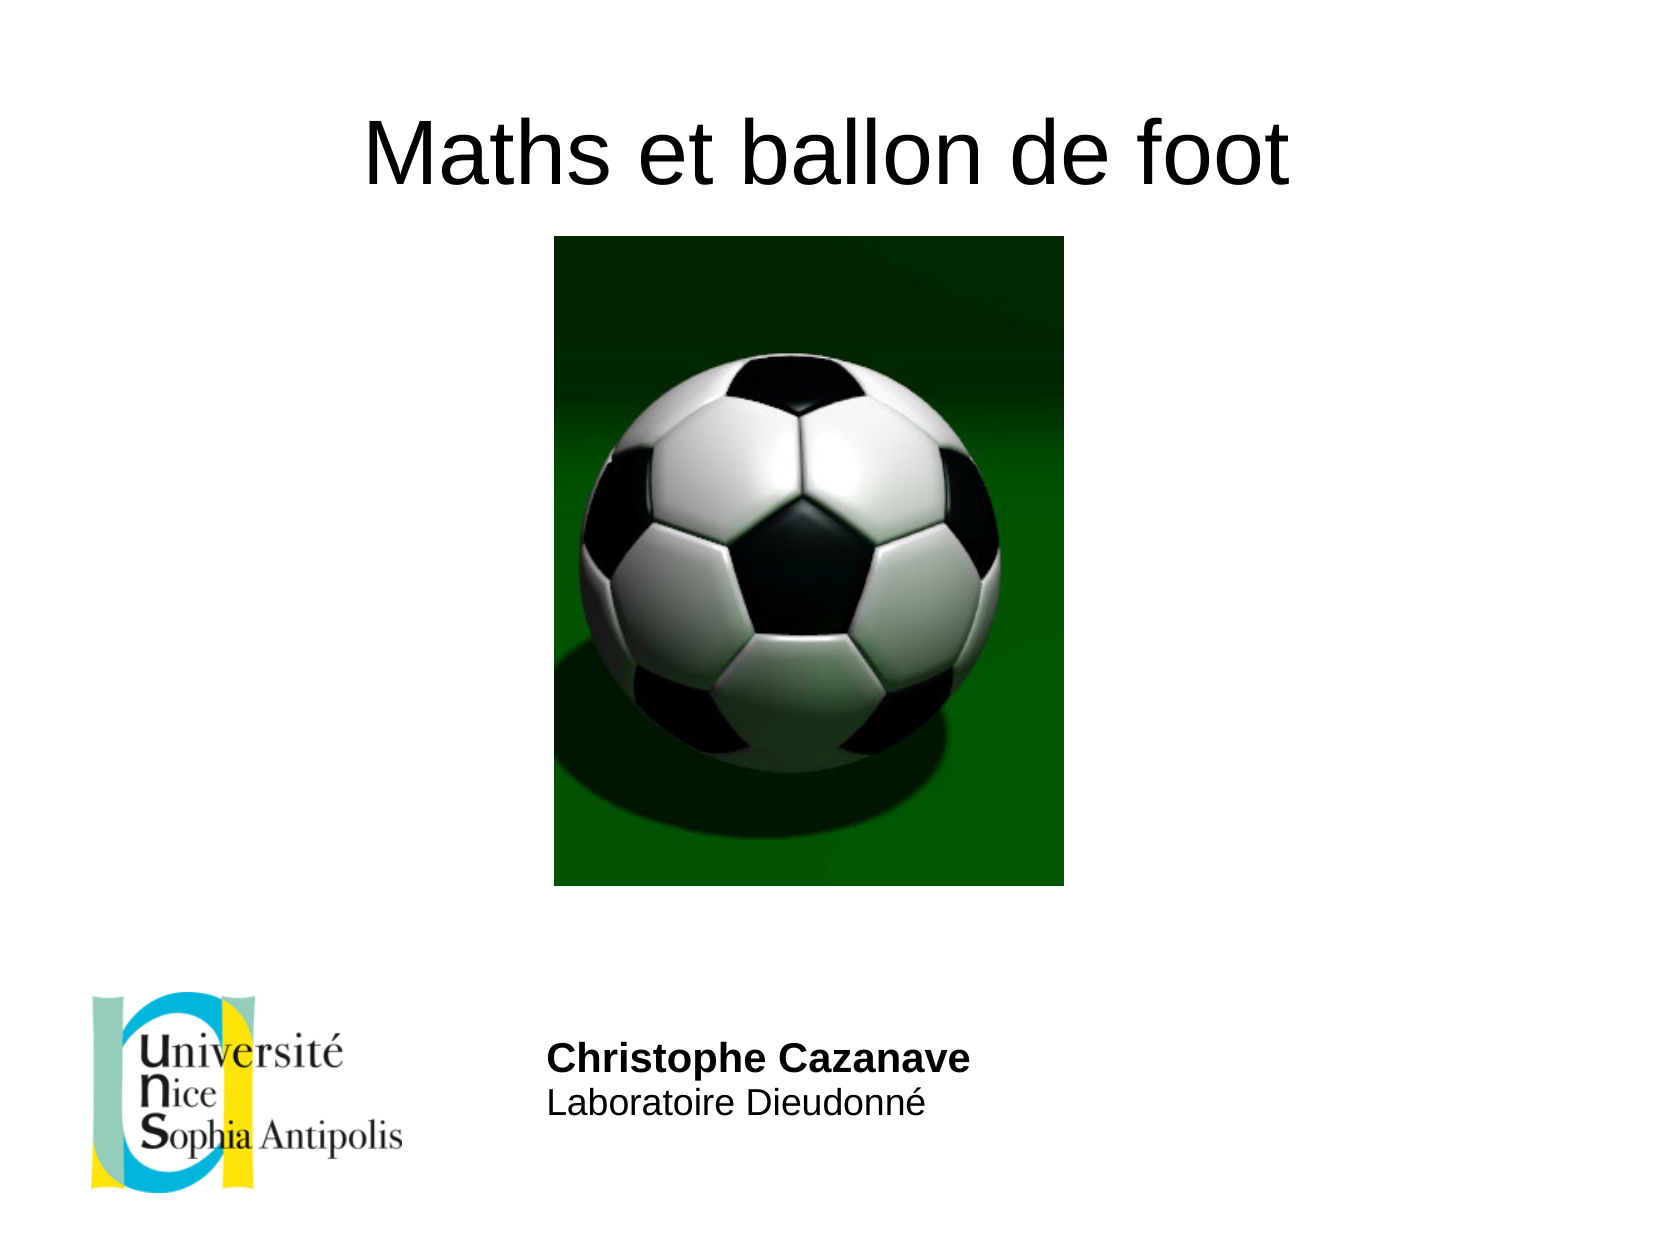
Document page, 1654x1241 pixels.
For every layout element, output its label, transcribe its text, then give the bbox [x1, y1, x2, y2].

picture [91, 992, 402, 1193]
picture [554, 236, 1064, 886]
title Maths et ballon de foot [82, 49, 1571, 257]
text_box Christophe Cazanave Laboratoire Dieudonné [531, 1027, 1131, 1205]
